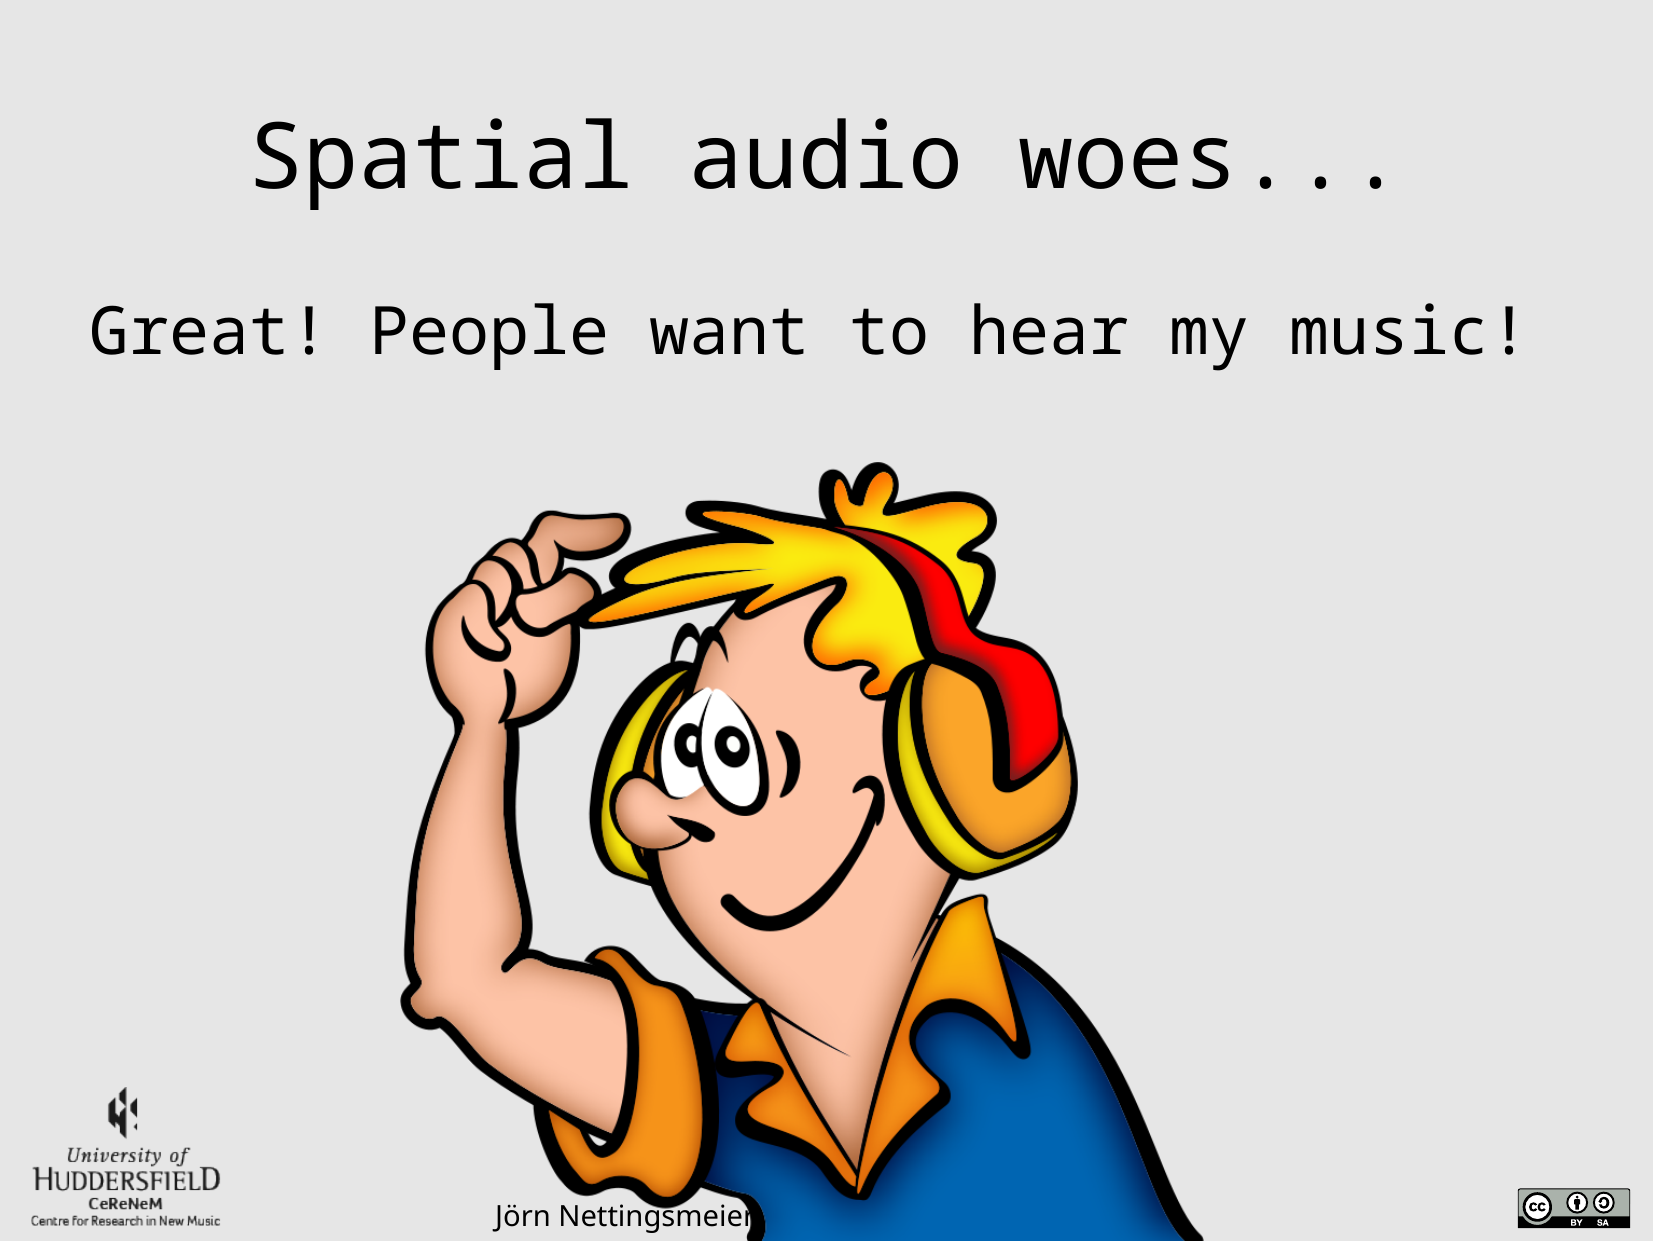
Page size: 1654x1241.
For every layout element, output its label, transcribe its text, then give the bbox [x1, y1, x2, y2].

title Spatial audio woes... [82, 49, 1571, 257]
text_box Great! People want to hear my music! [74, 276, 1575, 447]
picture [31, 1087, 222, 1229]
picture [371, 378, 1233, 1241]
